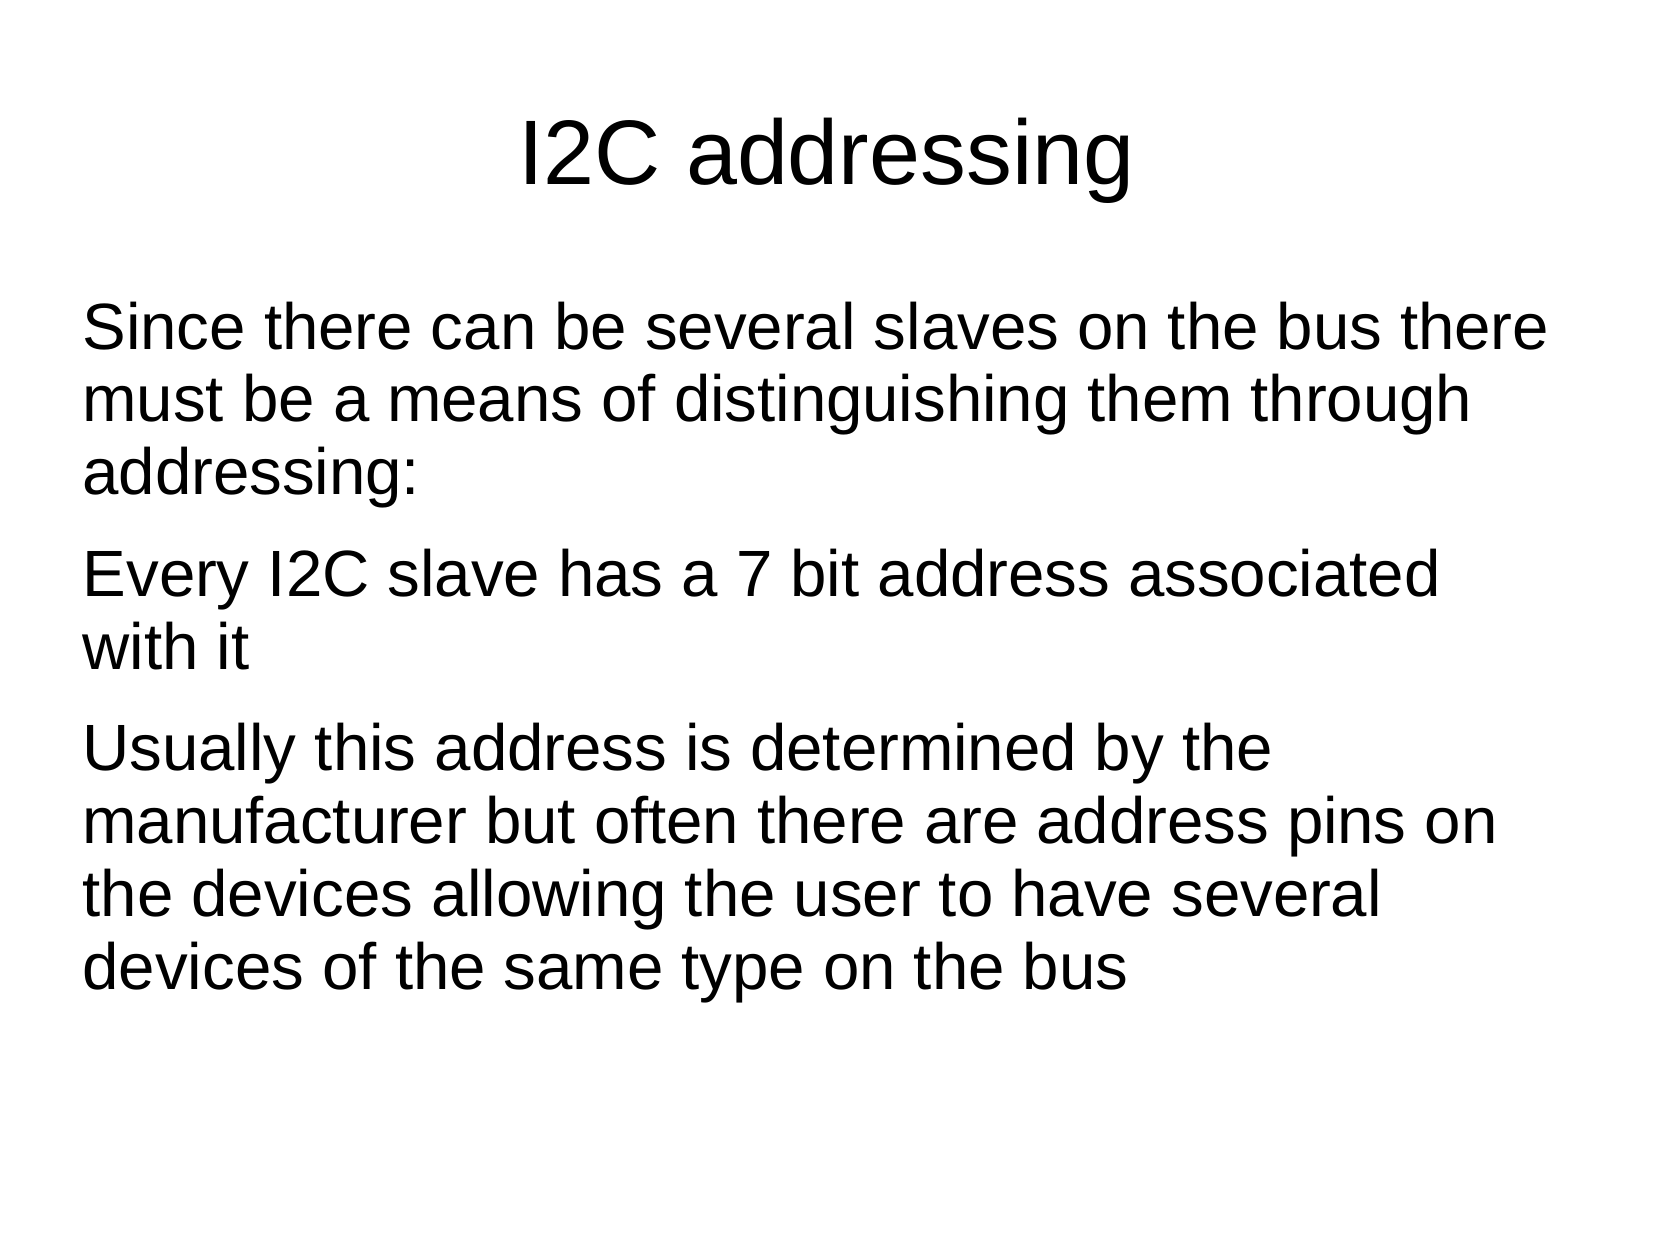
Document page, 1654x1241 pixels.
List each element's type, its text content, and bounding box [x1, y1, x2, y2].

list Since there can be several slaves on the bus there must be a means of distinguishing them through addressing: Every I2C slave has a 7 bit address associated with it Usually this address is determined by the manufacturer but often there are address pins on the devices allowing the user to have several devices of the same type on the bus [82, 290, 1571, 1010]
title I2C addressing [82, 49, 1571, 257]
